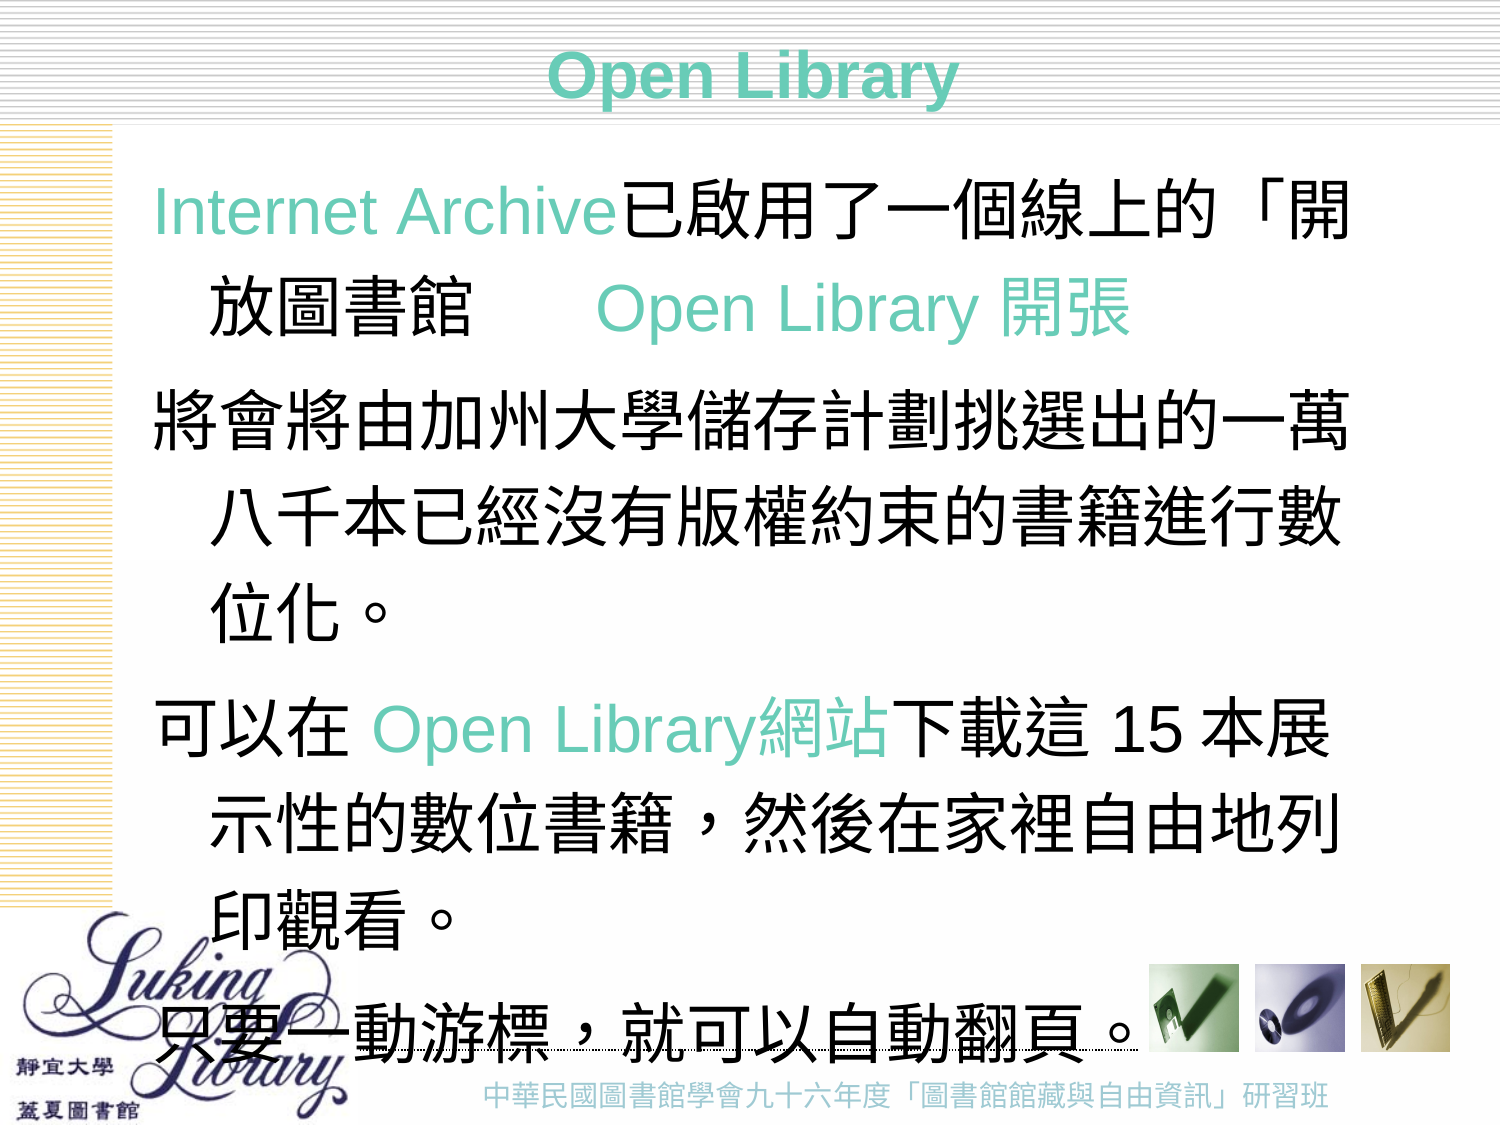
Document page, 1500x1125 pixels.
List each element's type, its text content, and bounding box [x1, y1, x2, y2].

title Open Library [74, 27, 1433, 123]
picture [1361, 964, 1450, 1052]
picture [246, 1019, 256, 1028]
picture [231, 1019, 241, 1028]
picture [1149, 1013, 1239, 1052]
picture [0, 0, 1500, 1125]
picture [1255, 1013, 1345, 1052]
list Internet Archive已啟用了一個線上的「開放圖書館 Open Library 開張 將會將由加州大學儲存計劃挑選出的一萬八千本已經沒有版權約束的書籍進行數位化。 可以在Open Library網站下載這15本展示性的數位書籍，然後在家裡自由地列印觀看。 只要一動游標，就可以自動翻頁。 [137, 149, 1413, 1013]
picture [261, 1019, 272, 1028]
picture [168, 1013, 203, 1032]
